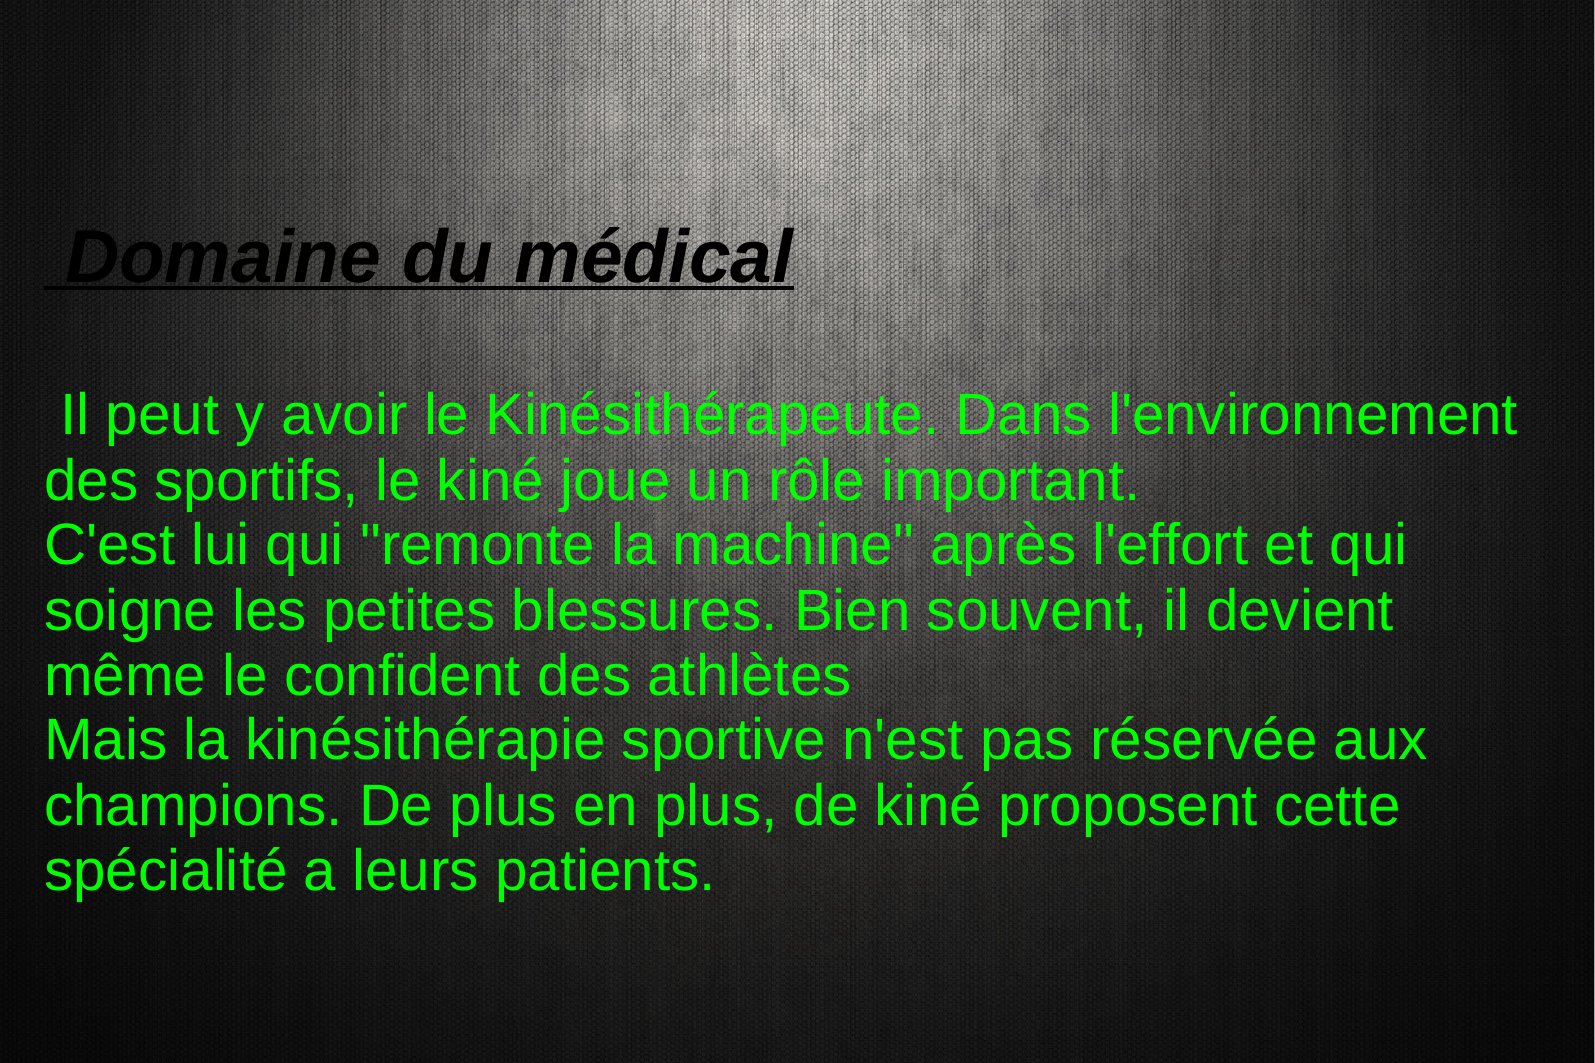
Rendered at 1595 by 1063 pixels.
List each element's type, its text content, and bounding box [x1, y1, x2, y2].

text_box Domaine du médical Il peut y avoir le Kinésithérapeute. Dans l'environnement des sportifs, le kiné joue un rôle important. C'est lui qui "remonte la machine" après l'effort et qui soigne les petites blessures. Bien souvent, il devient même le confident des athlètes Mais la kinésithérapie sportive n'est pas réservée aux champions. De plus en plus, de kiné proposent cette spécialité a leurs patients. [29, 206, 1565, 908]
picture [0, 0, 1595, 1063]
